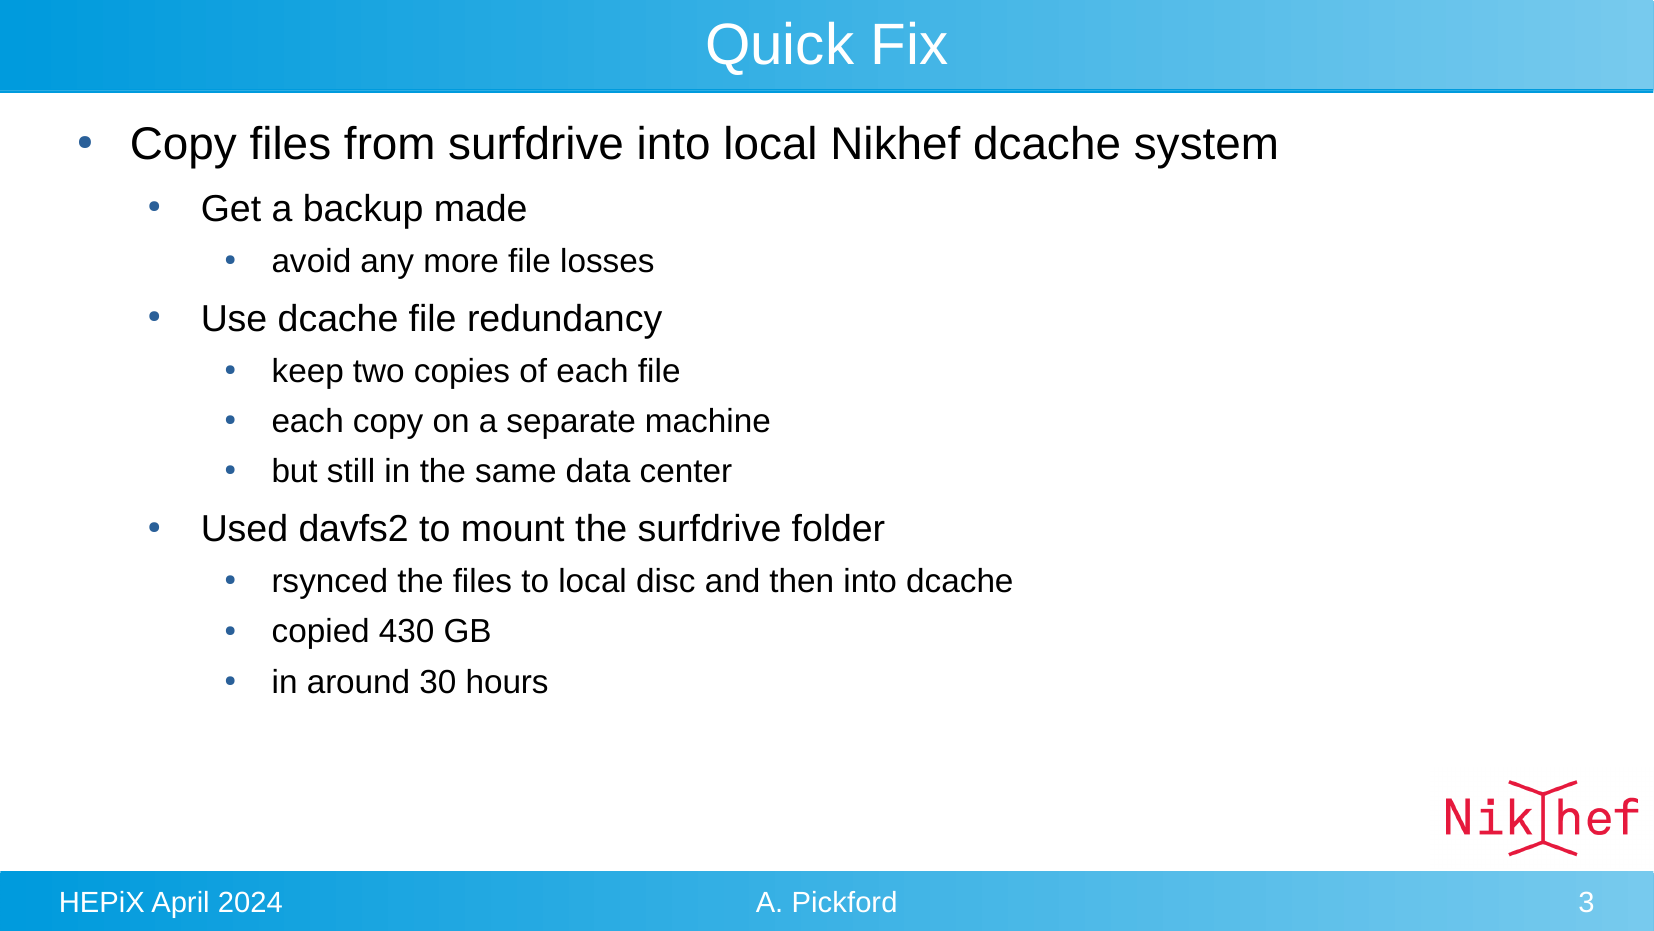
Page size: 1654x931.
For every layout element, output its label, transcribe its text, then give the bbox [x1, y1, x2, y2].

list Copy files from surfdrive into local Nikhef dcache system Get a backup made avoid any more file losses Use dcache file redundancy keep two copies of each file each copy on a separate machine but still in the same data center Used davfs2 to mount the surfdrive folder rsynced the files to local disc and then into dcache copied 430 GB in around 30 hours [59, 118, 1595, 857]
title Quick Fix [59, 0, 1595, 89]
picture [1430, 767, 1654, 869]
